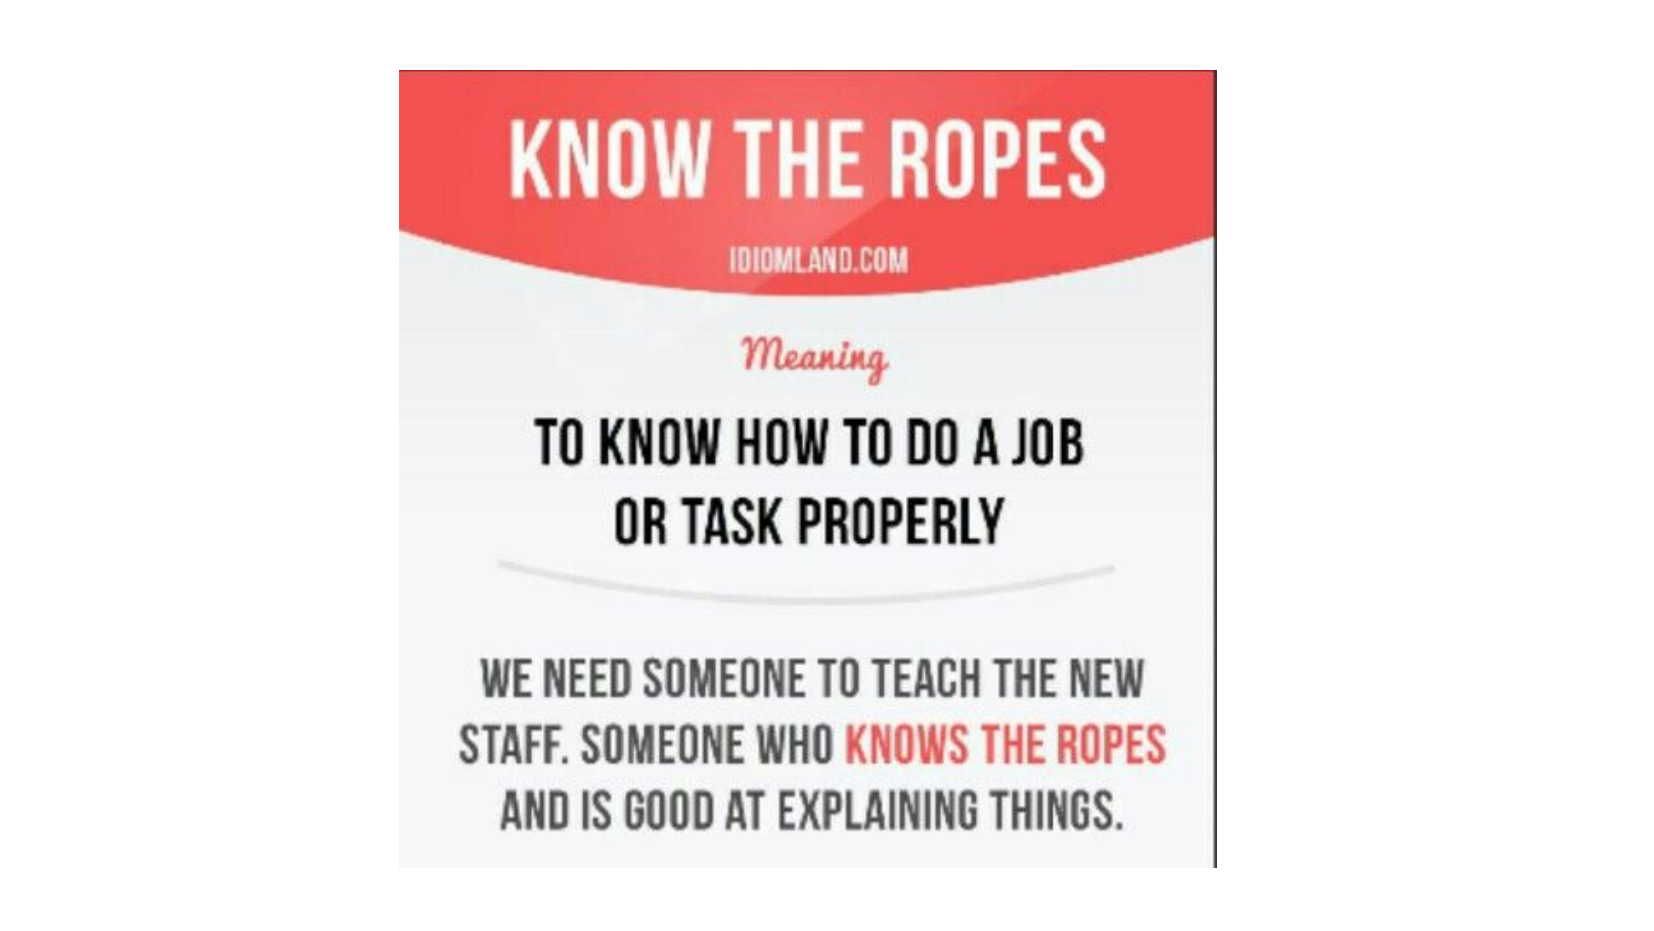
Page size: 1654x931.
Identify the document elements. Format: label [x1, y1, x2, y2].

picture [399, 70, 1217, 868]
